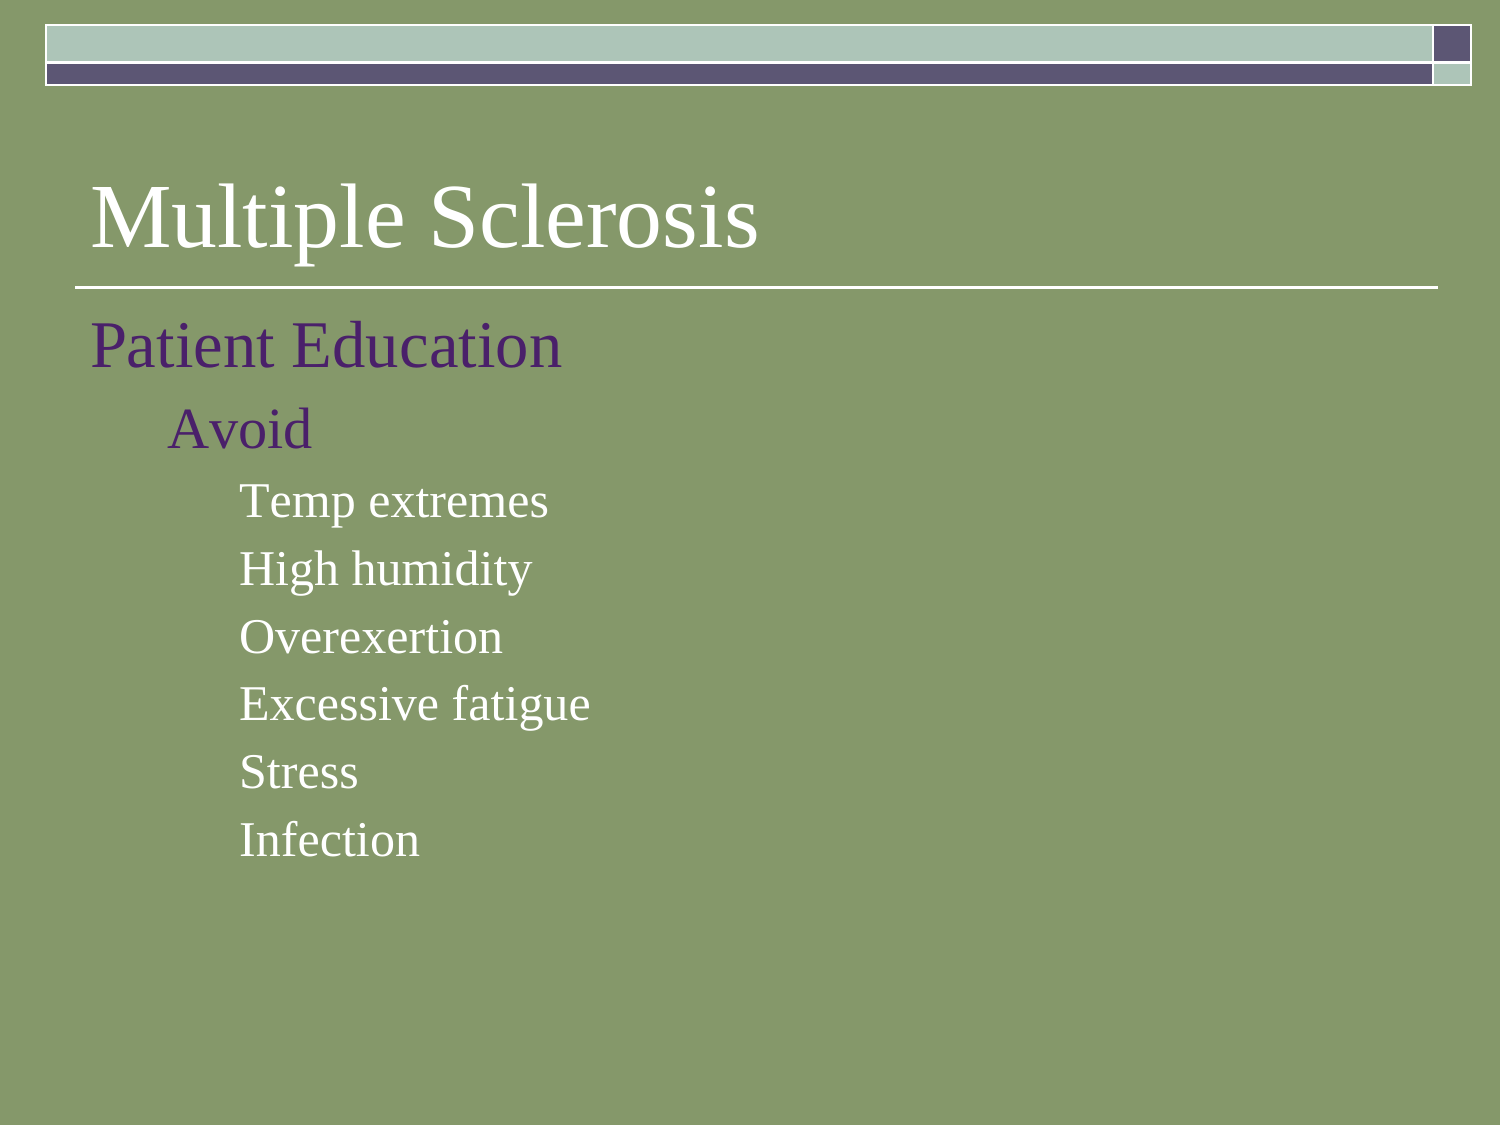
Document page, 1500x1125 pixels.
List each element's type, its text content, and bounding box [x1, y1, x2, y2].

list Patient Education Avoid Temp extremes High humidity Overexertion Excessive fatigue Stress Infection [75, 299, 1426, 1006]
title Multiple Sclerosis [75, 87, 1426, 275]
